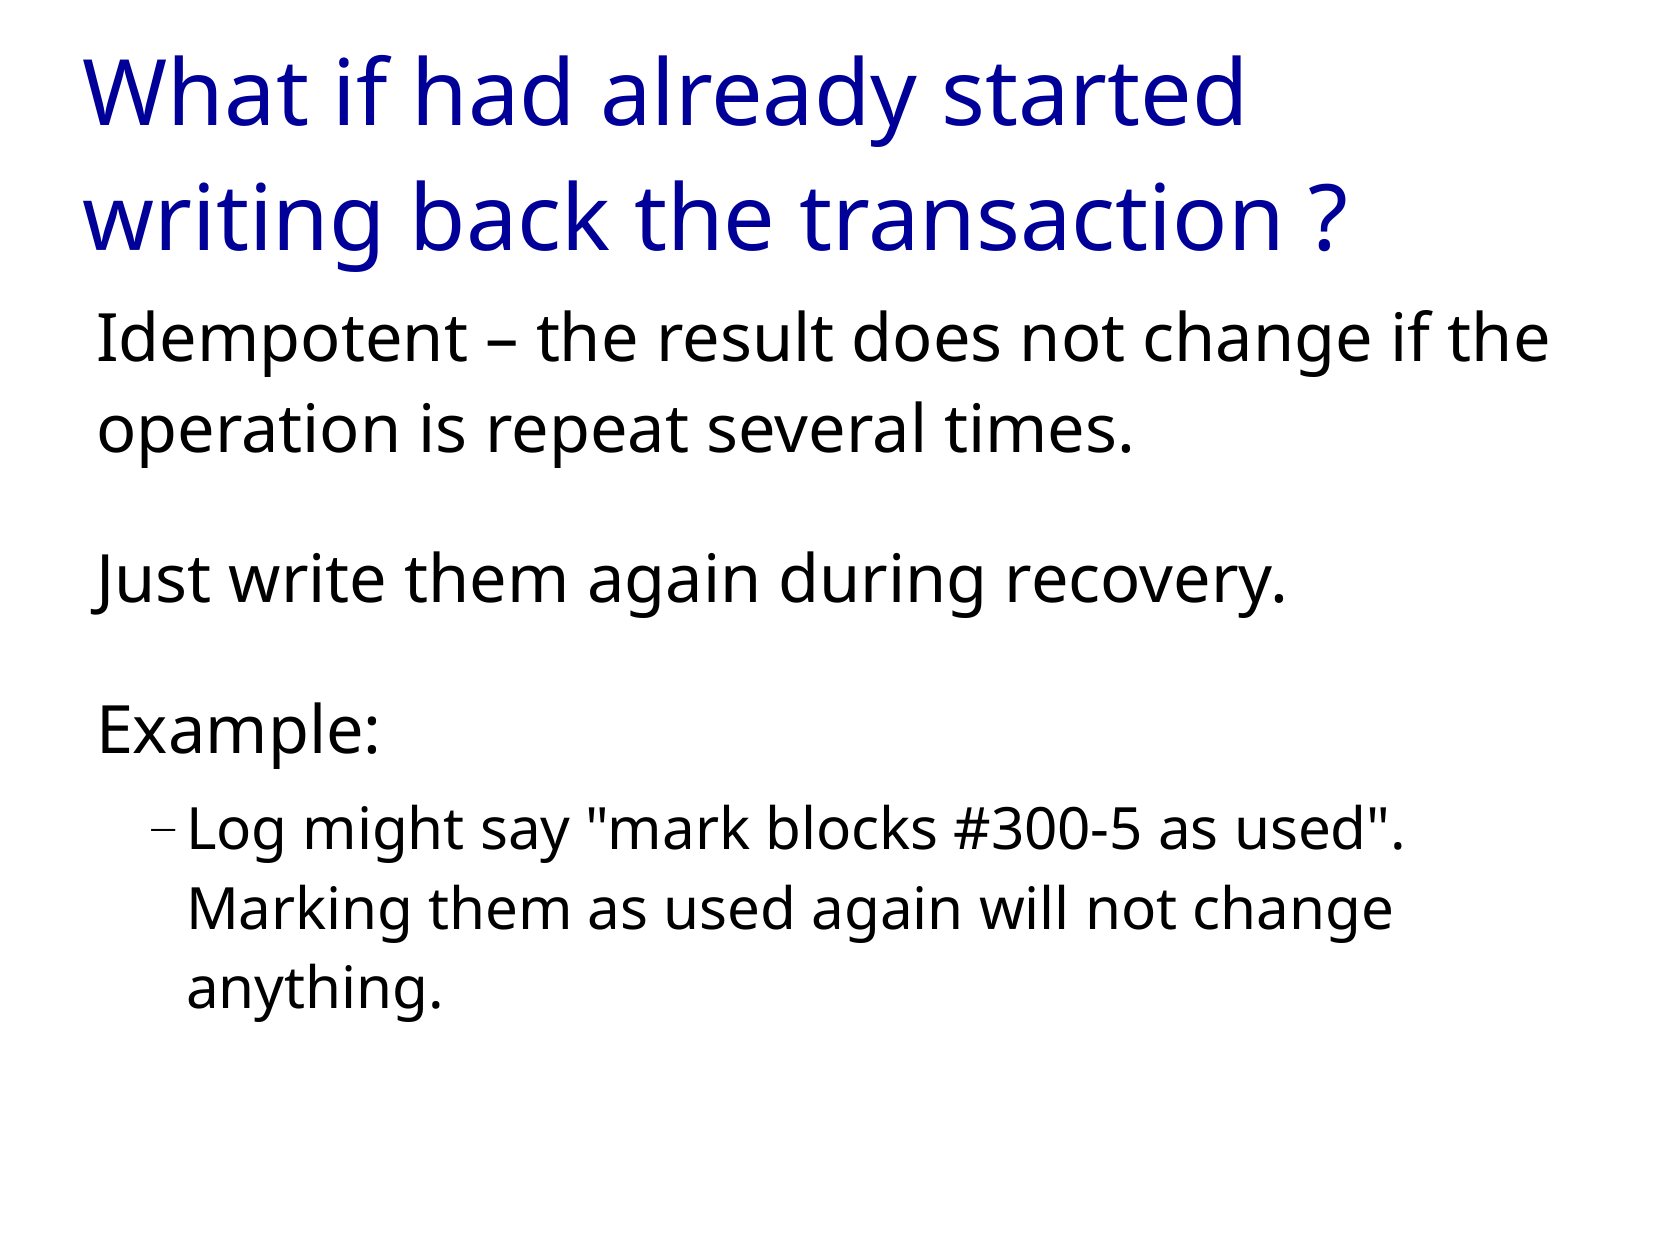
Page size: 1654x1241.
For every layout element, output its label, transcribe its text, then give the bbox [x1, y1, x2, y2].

list Idempotent – the result does not change if the operation is repeat several times. Just write them again during recovery. Example: Log might say "mark blocks #300-5 as used". Marking them as used again will not change anything. [60, 290, 1571, 1096]
title What if had already started writing back the transaction ? [82, 49, 1571, 257]
